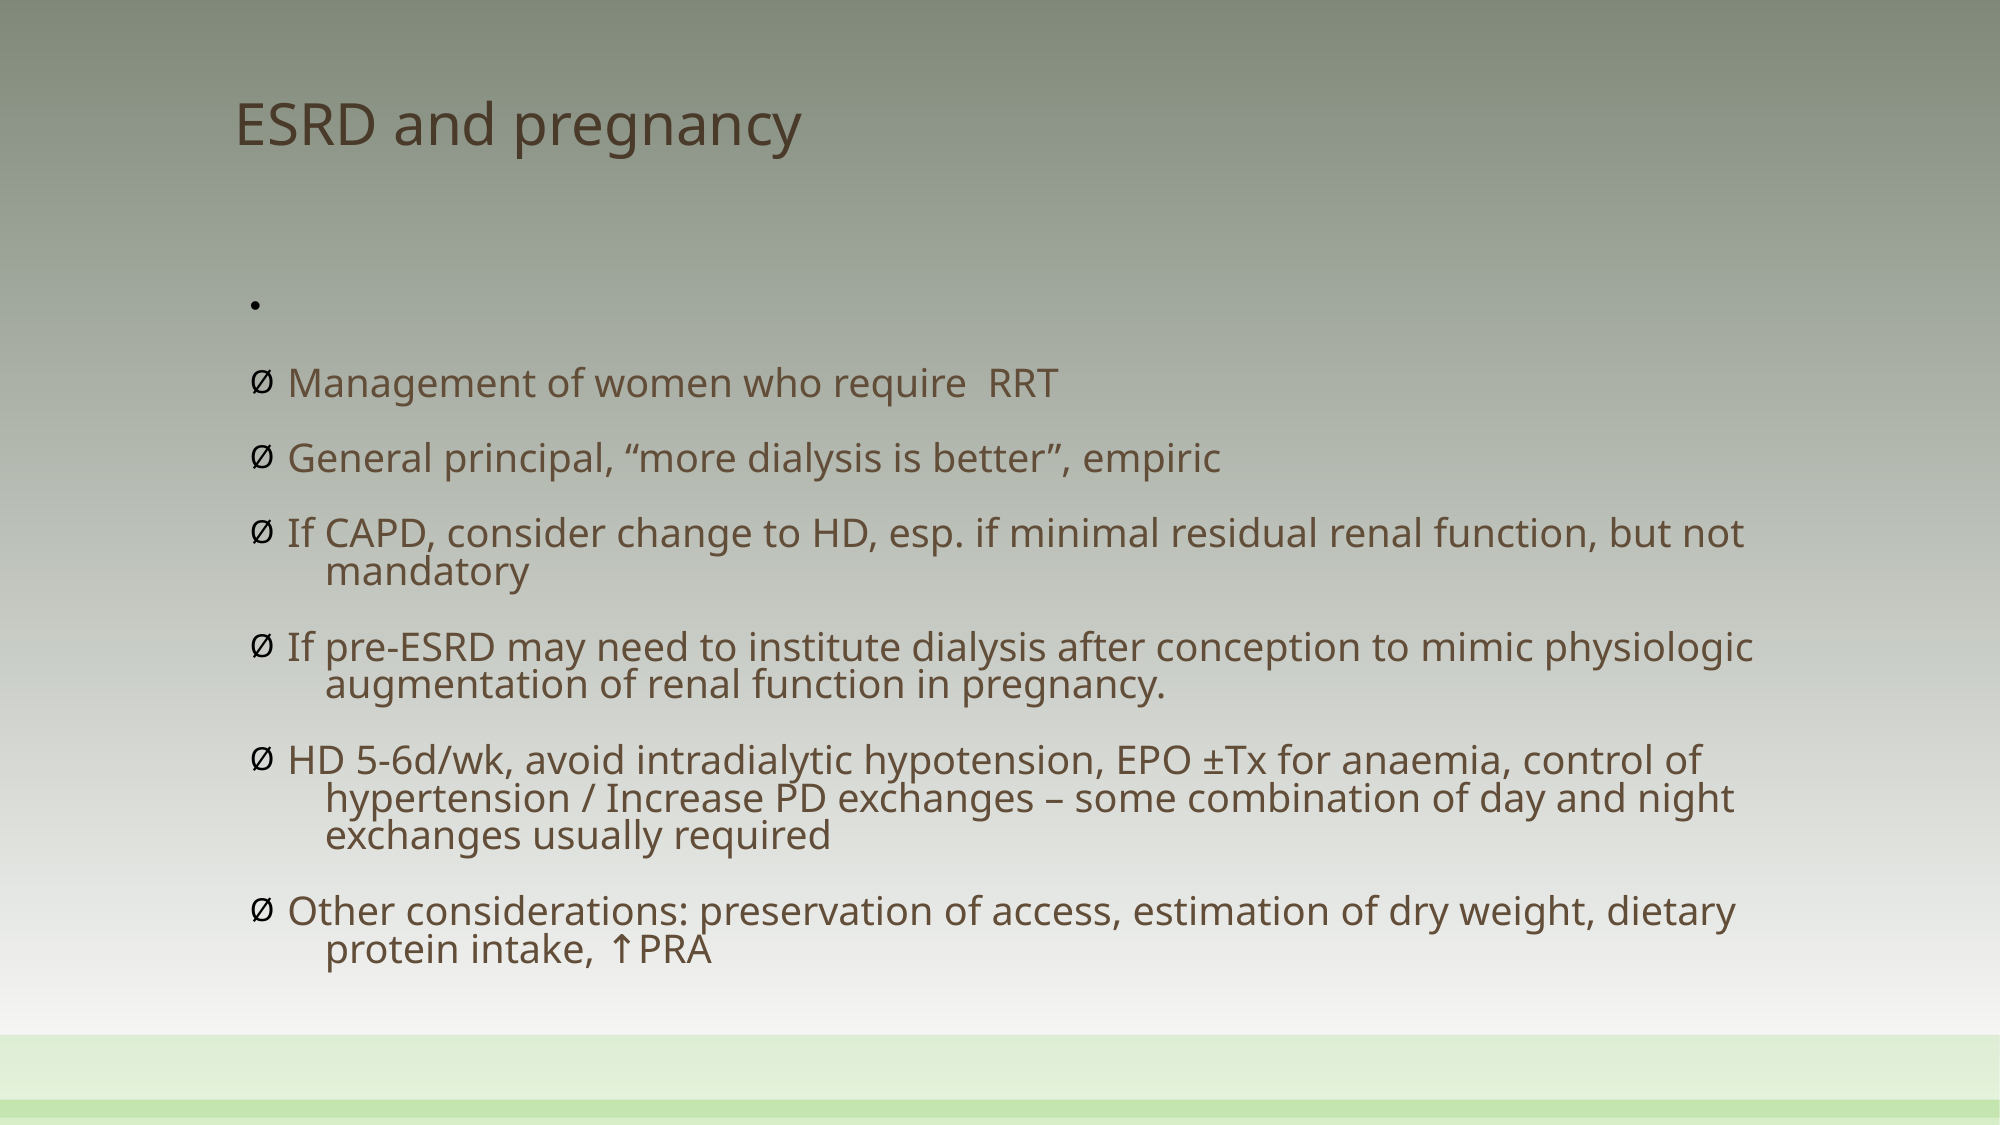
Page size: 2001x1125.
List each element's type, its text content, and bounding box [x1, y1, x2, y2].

list Management of women who require RRT General principal, “more dialysis is better”, empiric If CAPD, consider change to HD, esp. if minimal residual renal function, but not mandatory If pre-ESRD may need to institute dialysis after conception to mimic physiologic augmentation of renal function in pregnancy. HD 5-6d/wk, avoid intradialytic hypotension, EPO ±Tx for anaemia, control of hypertension / Increase PD exchanges – some combination of day and night exchanges usually required Other considerations: preservation of access, estimation of dry weight, dietary protein intake, ↑PRA [219, 274, 1780, 987]
title ESRD and pregnancy [219, 71, 1780, 251]
